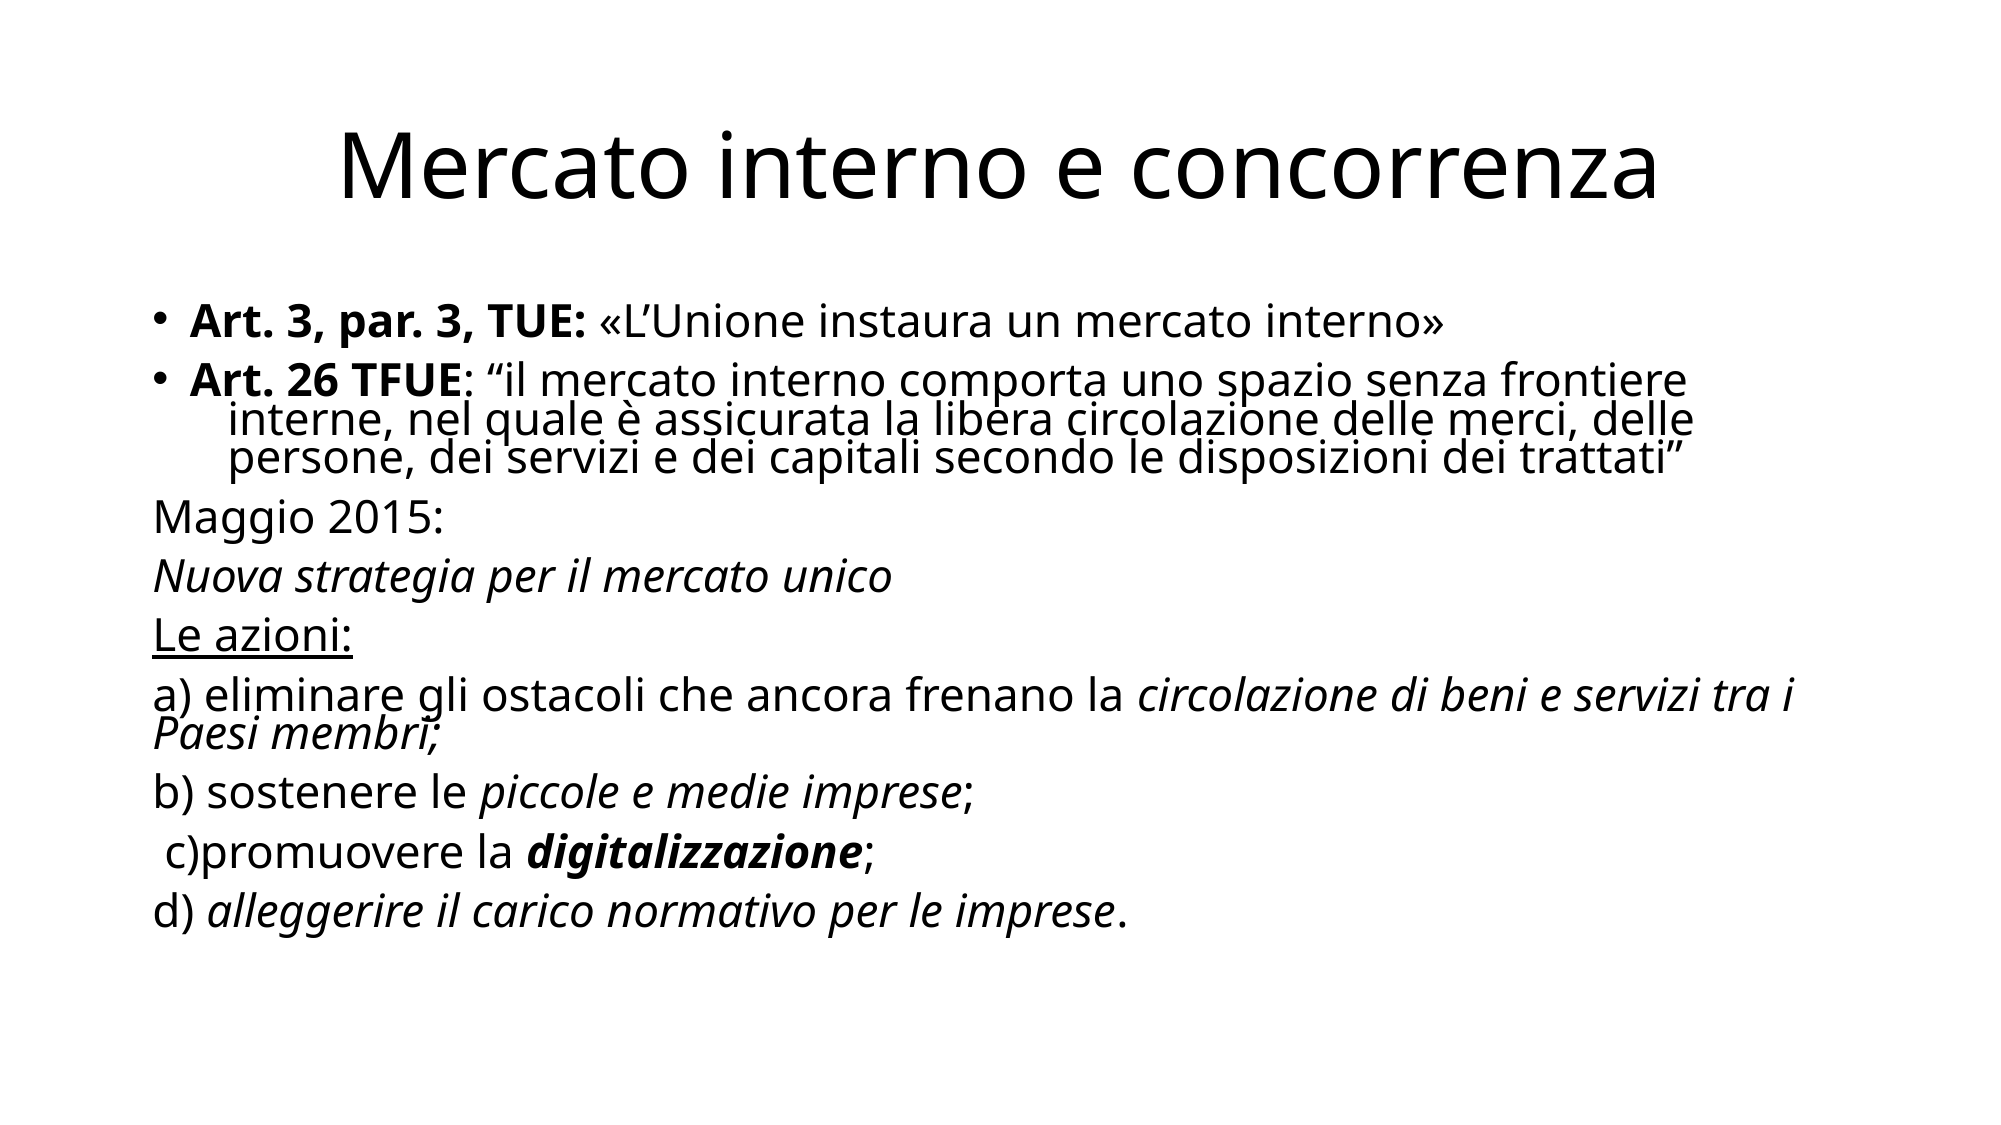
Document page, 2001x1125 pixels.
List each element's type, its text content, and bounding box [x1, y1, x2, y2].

title Mercato interno e concorrenza [137, 59, 1863, 278]
list Art. 3, par. 3, TUE: «L’Unione instaura un mercato interno» Art. 26 TFUE: “il mercato interno comporta uno spazio senza frontiere interne, nel quale è assicurata la libera circolazione delle merci, delle persone, dei servizi e dei capitali secondo le disposizioni dei trattati” Maggio 2015: Nuova strategia per il mercato unico Le azioni: a) eliminare gli ostacoli che ancora frenano la circolazione di beni e servizi tra i Paesi membri; b) sostenere le piccole e medie imprese; c)promuovere la digitalizzazione; d) alleggerire il carico normativo per le imprese. [137, 299, 1863, 1014]
